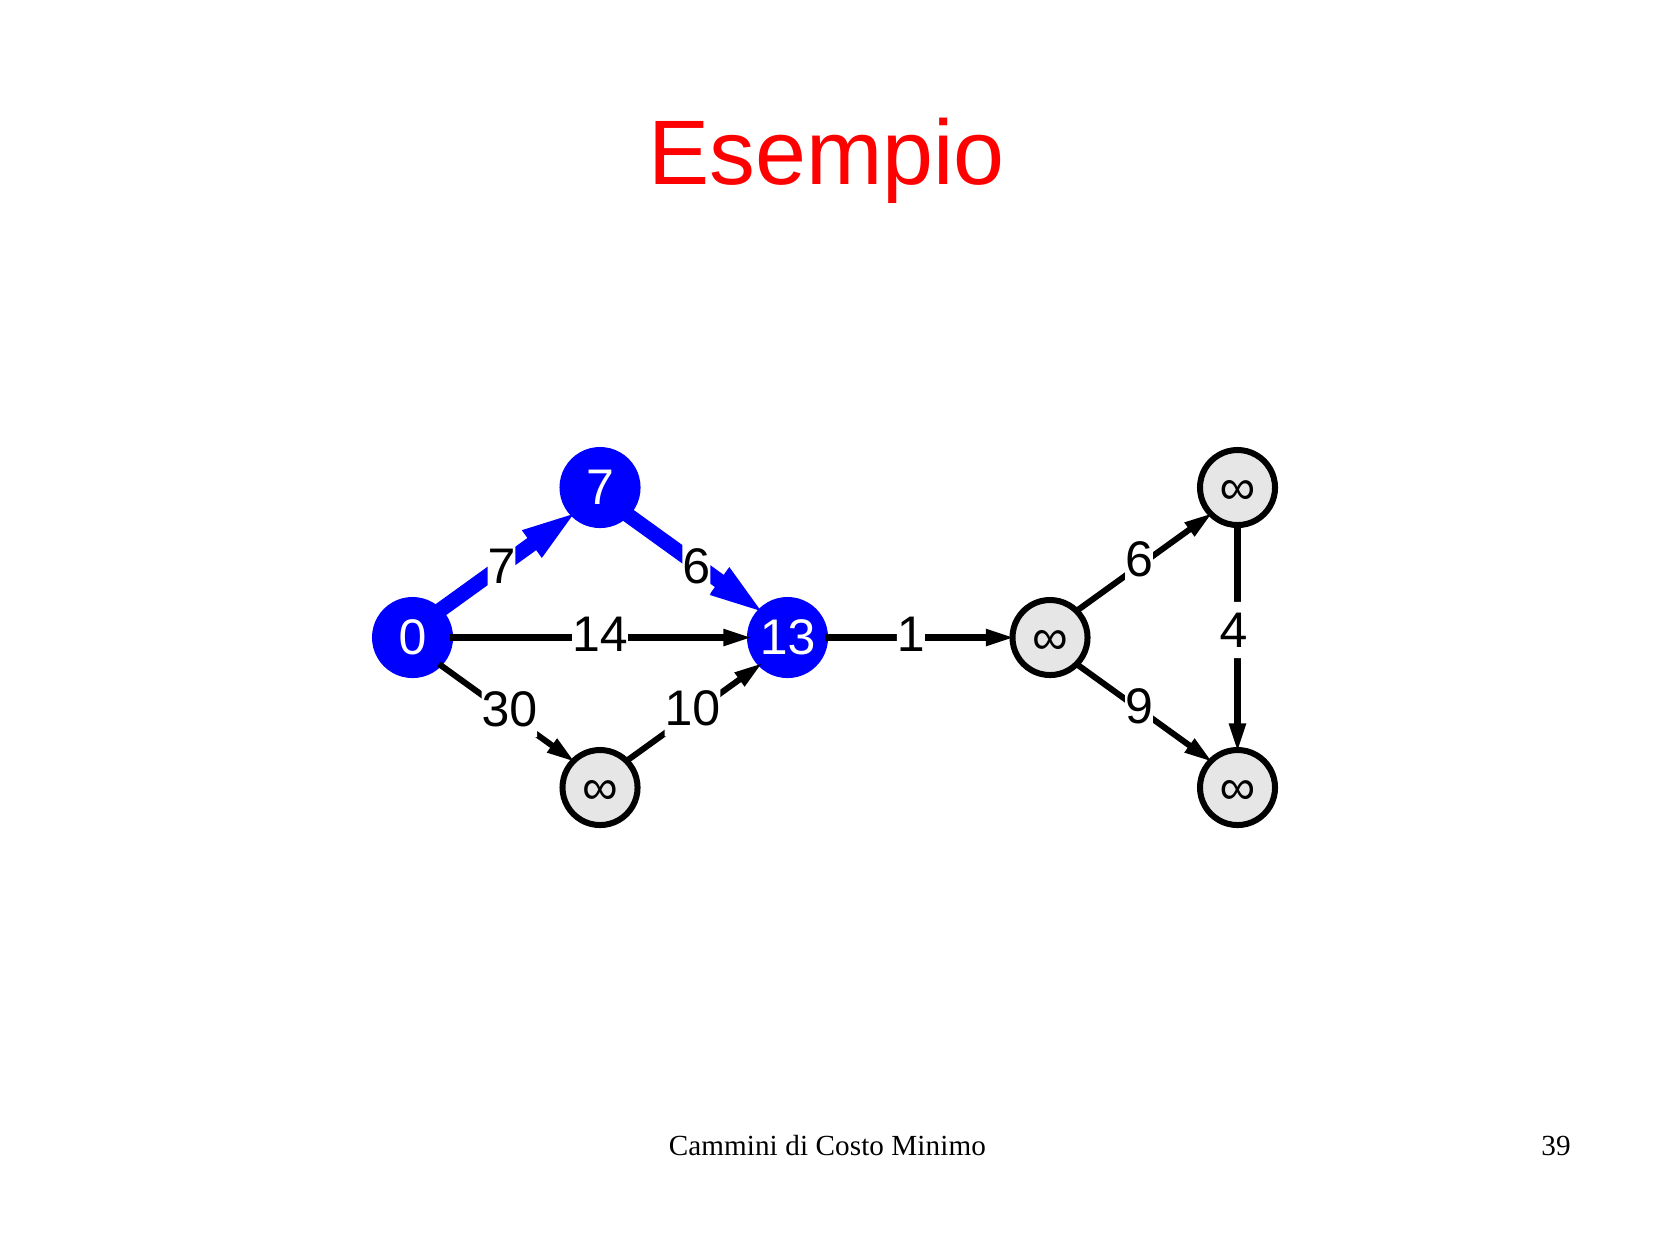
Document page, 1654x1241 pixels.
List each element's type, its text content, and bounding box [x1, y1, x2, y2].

text_box 30 [481, 680, 538, 738]
text_box ∞ [1012, 600, 1088, 676]
text_box 10 [664, 680, 721, 737]
text_box ∞ [1200, 450, 1276, 525]
title Esempio [82, 49, 1571, 257]
text_box 7 [487, 538, 516, 595]
text_box 14 [572, 605, 628, 663]
text_box ∞ [1200, 750, 1276, 826]
text_box ∞ [562, 750, 638, 826]
text_box 1 [896, 605, 925, 663]
text_box 6 [1125, 530, 1153, 588]
text_box 9 [1125, 678, 1153, 736]
text_box 6 [682, 538, 711, 595]
text_box 0 [375, 600, 450, 676]
text_box 13 [750, 600, 825, 676]
text_box 7 [562, 450, 638, 526]
text_box 4 [1219, 601, 1248, 659]
